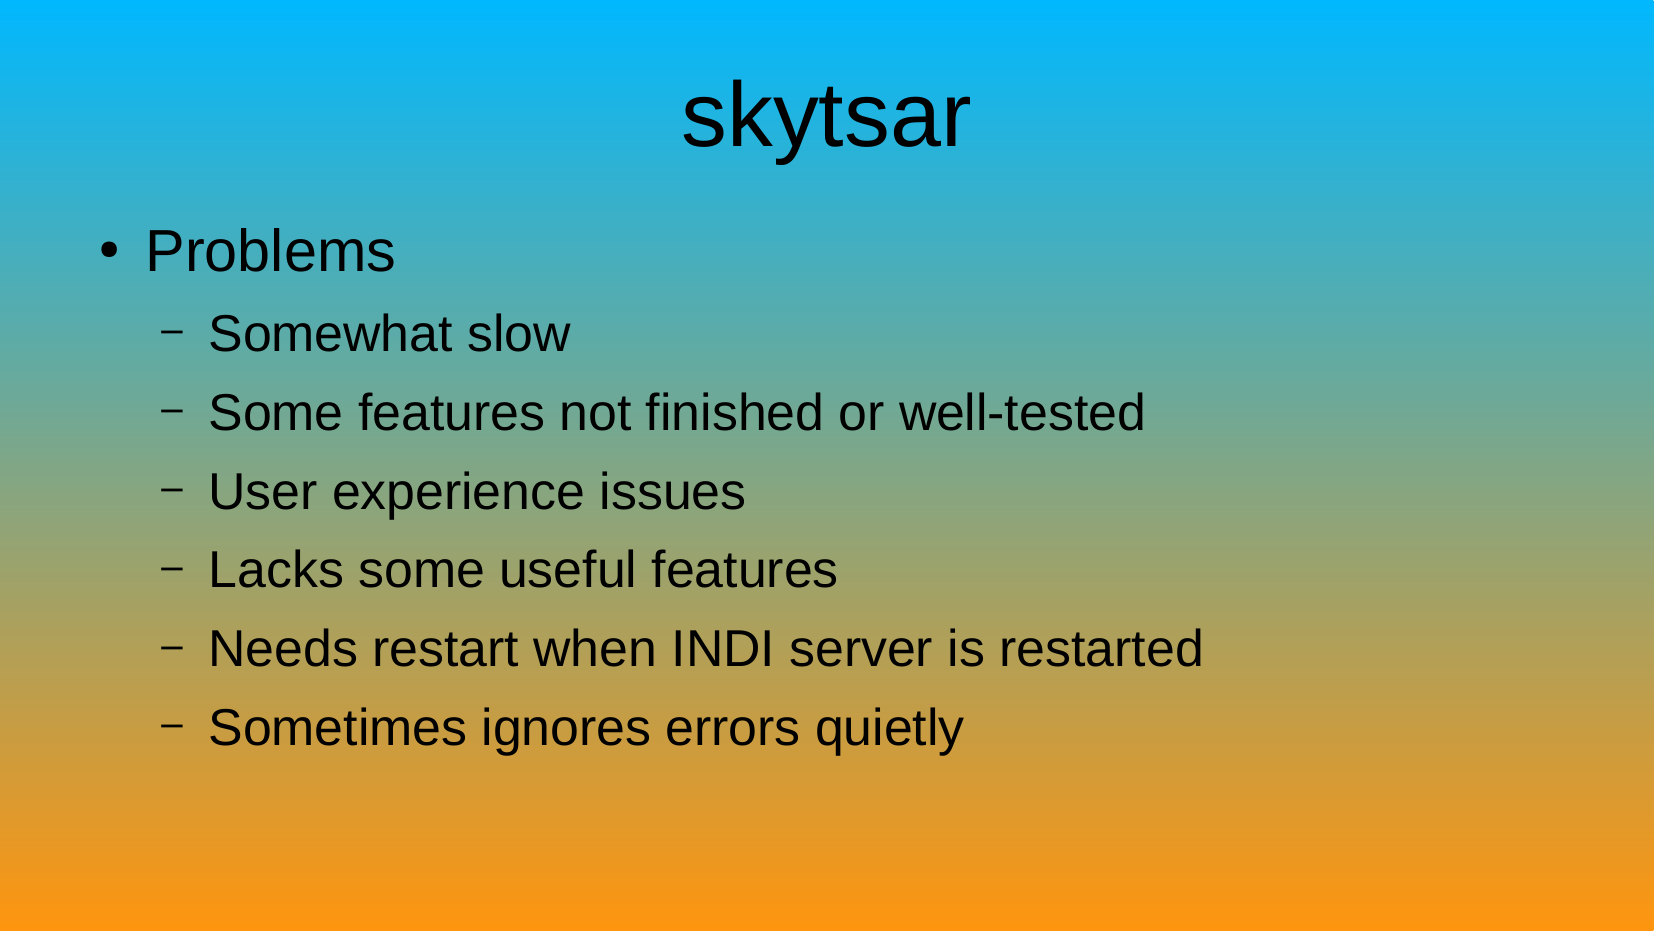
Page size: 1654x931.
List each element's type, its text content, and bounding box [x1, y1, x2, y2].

list Problems Somewhat slow Some features not finished or well-tested User experience issues Lacks some useful features Needs restart when INDI server is restarted Sometimes ignores errors quietly [82, 217, 1571, 758]
title skytsar [82, 37, 1571, 193]
